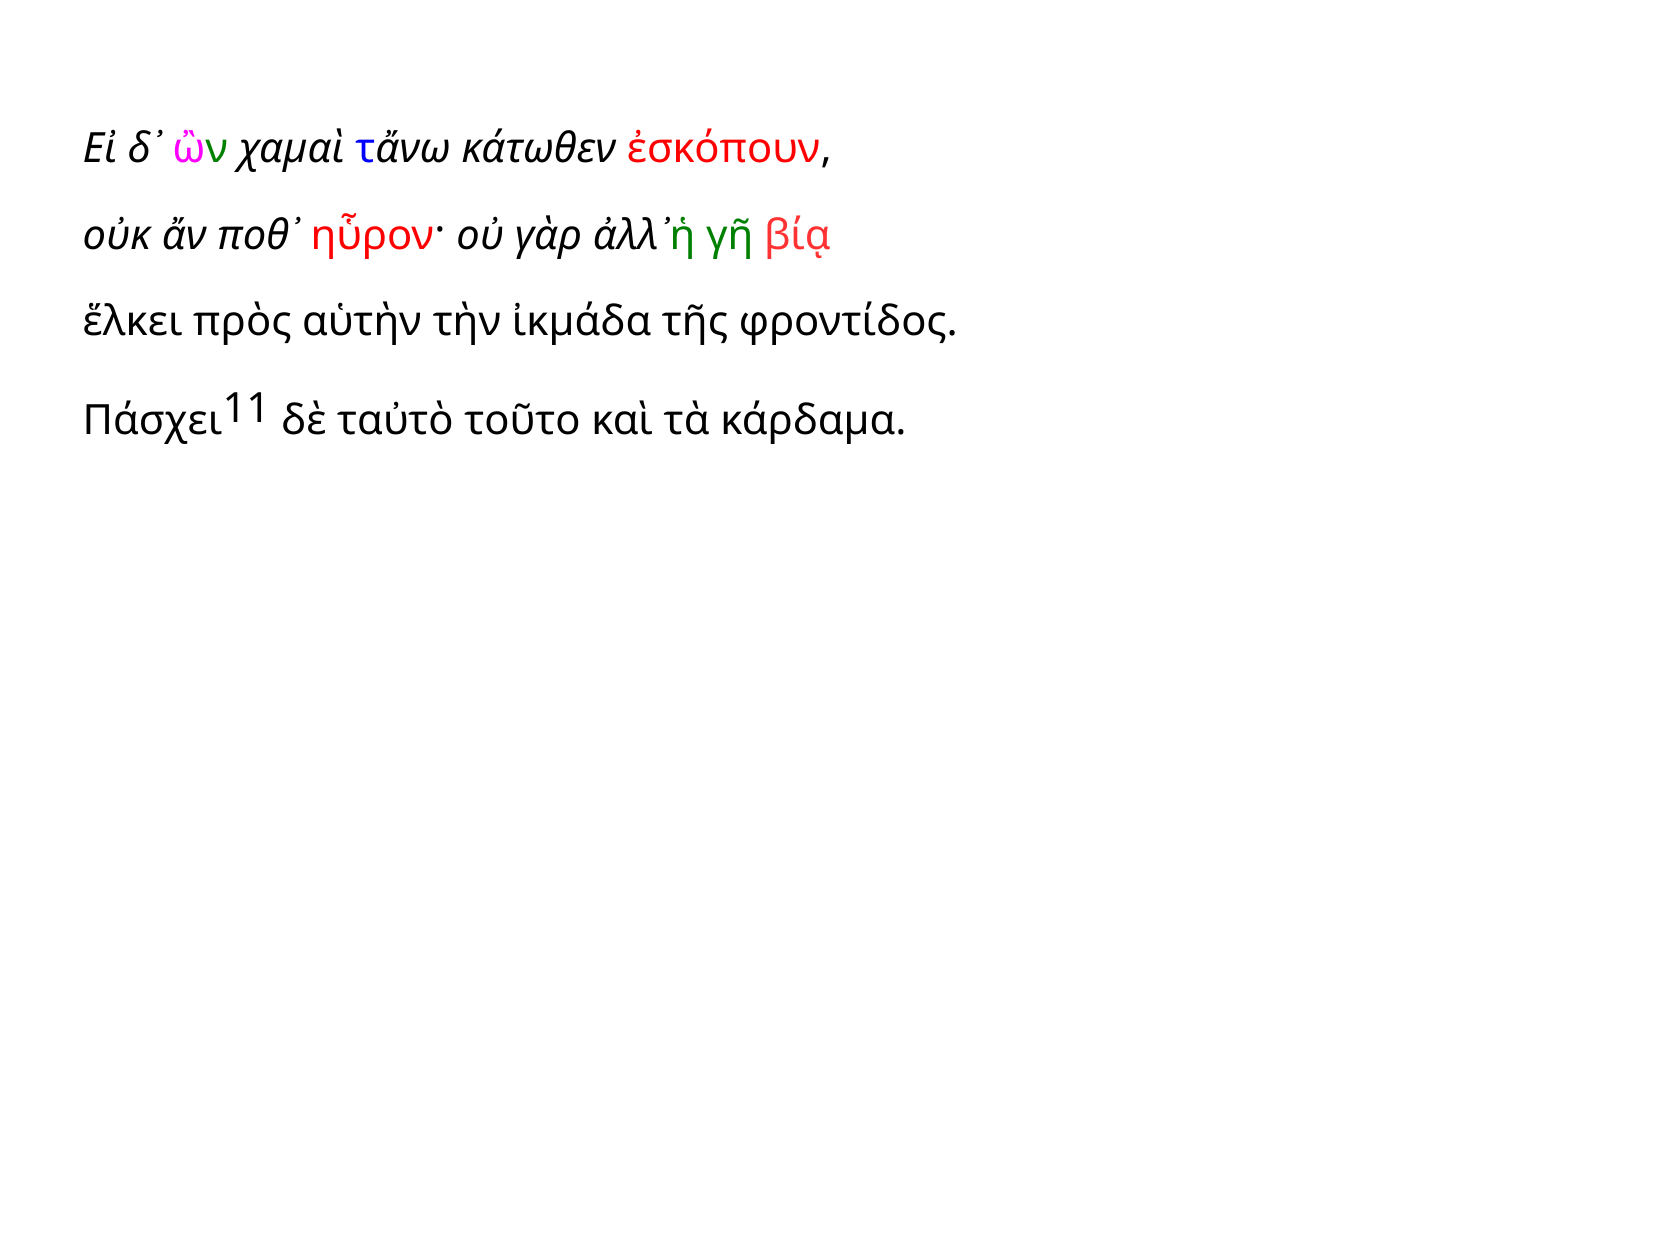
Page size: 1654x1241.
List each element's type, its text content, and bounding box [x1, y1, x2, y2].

list Εἰ δ᾿ ὢν χαμαὶ τἄνω κάτωθεν ἐσκόπουν, οὐκ ἄν ποθ᾿ ηὗρον· οὐ γὰρ ἀλλ᾿ἡ γῆ βίᾳ ἕλκει πρὸς αὑτὴν τὴν ἰκμάδα τῆς φροντίδος. Πάσχει11 δὲ ταὐτὸ τοῦτο καὶ τὰ κάρδαμα. [82, 118, 1571, 1188]
